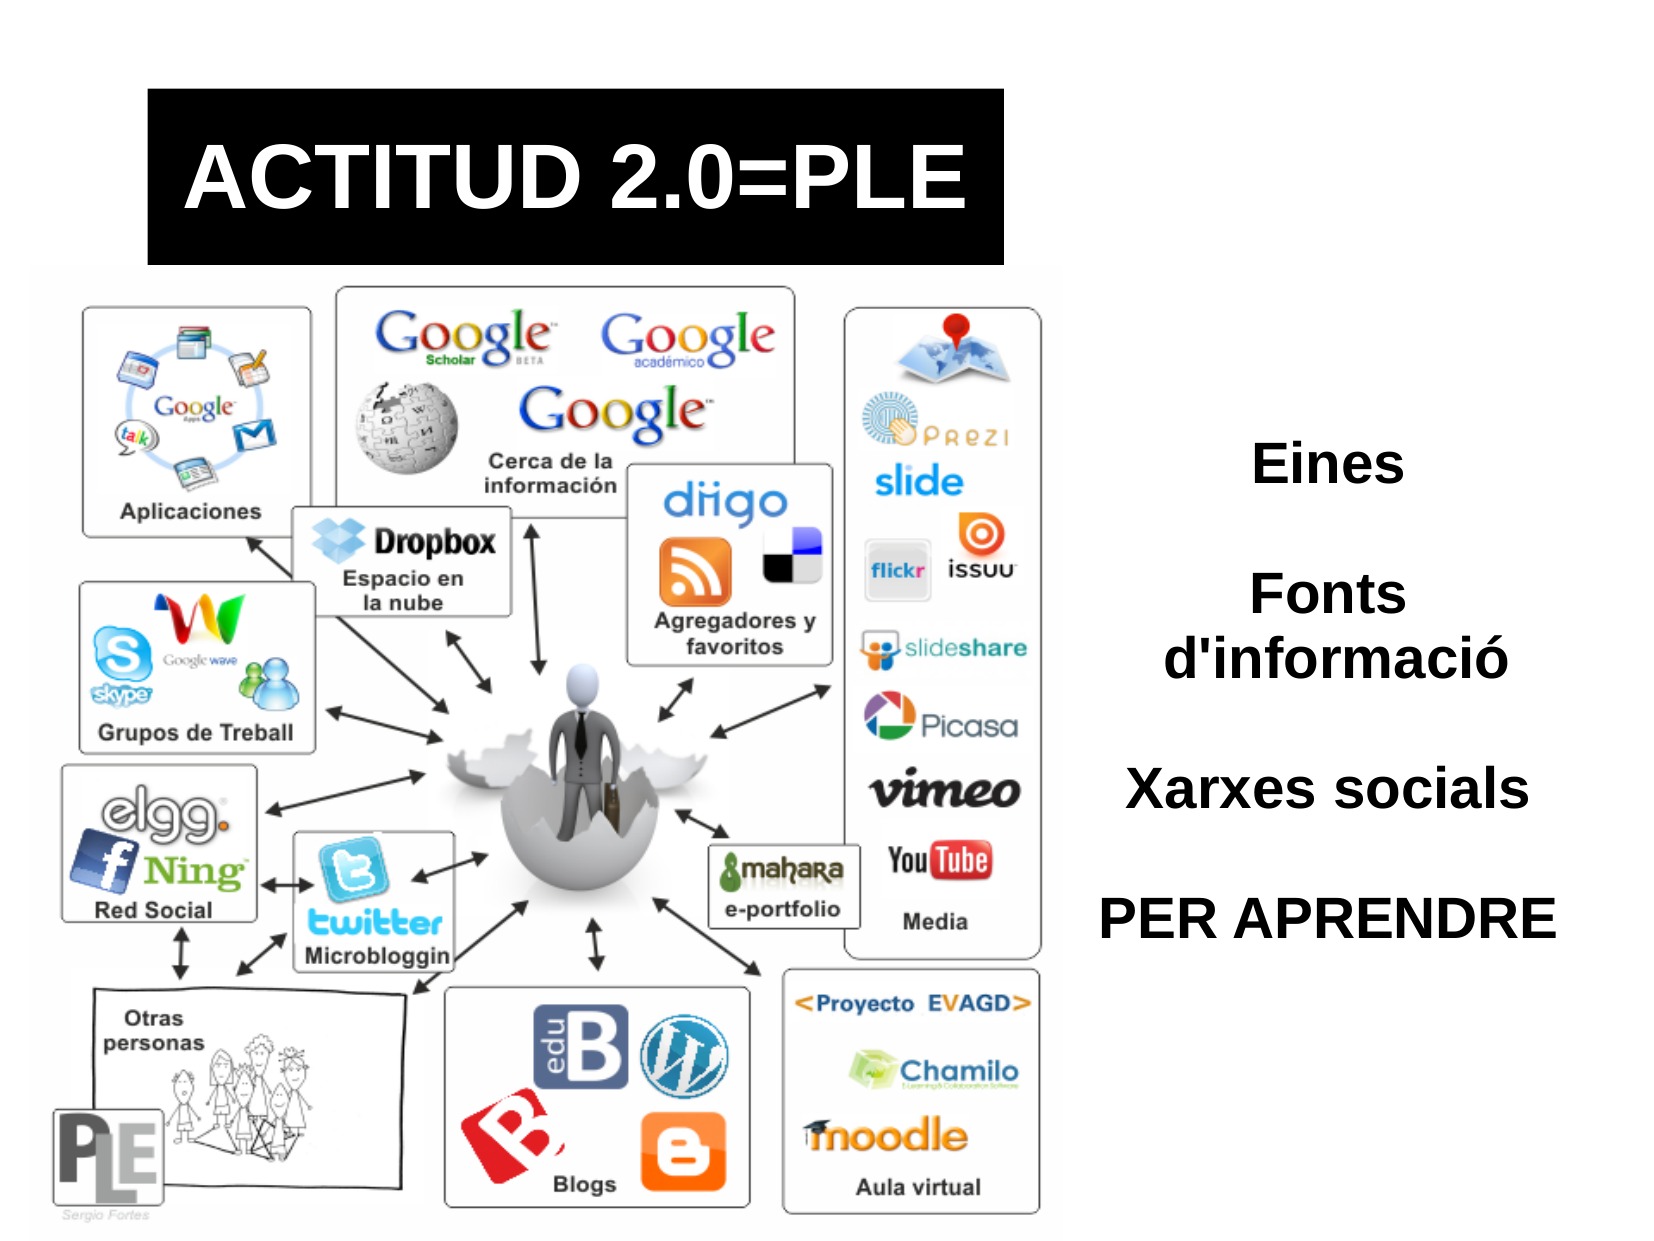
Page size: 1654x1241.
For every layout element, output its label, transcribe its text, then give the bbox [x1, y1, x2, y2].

picture [29, 265, 1063, 1241]
title ACTITUD 2.0=PLE [147, 88, 1004, 265]
title Eines Fonts d'informació Xarxes socials PER APRENDRE [1092, 324, 1565, 1123]
